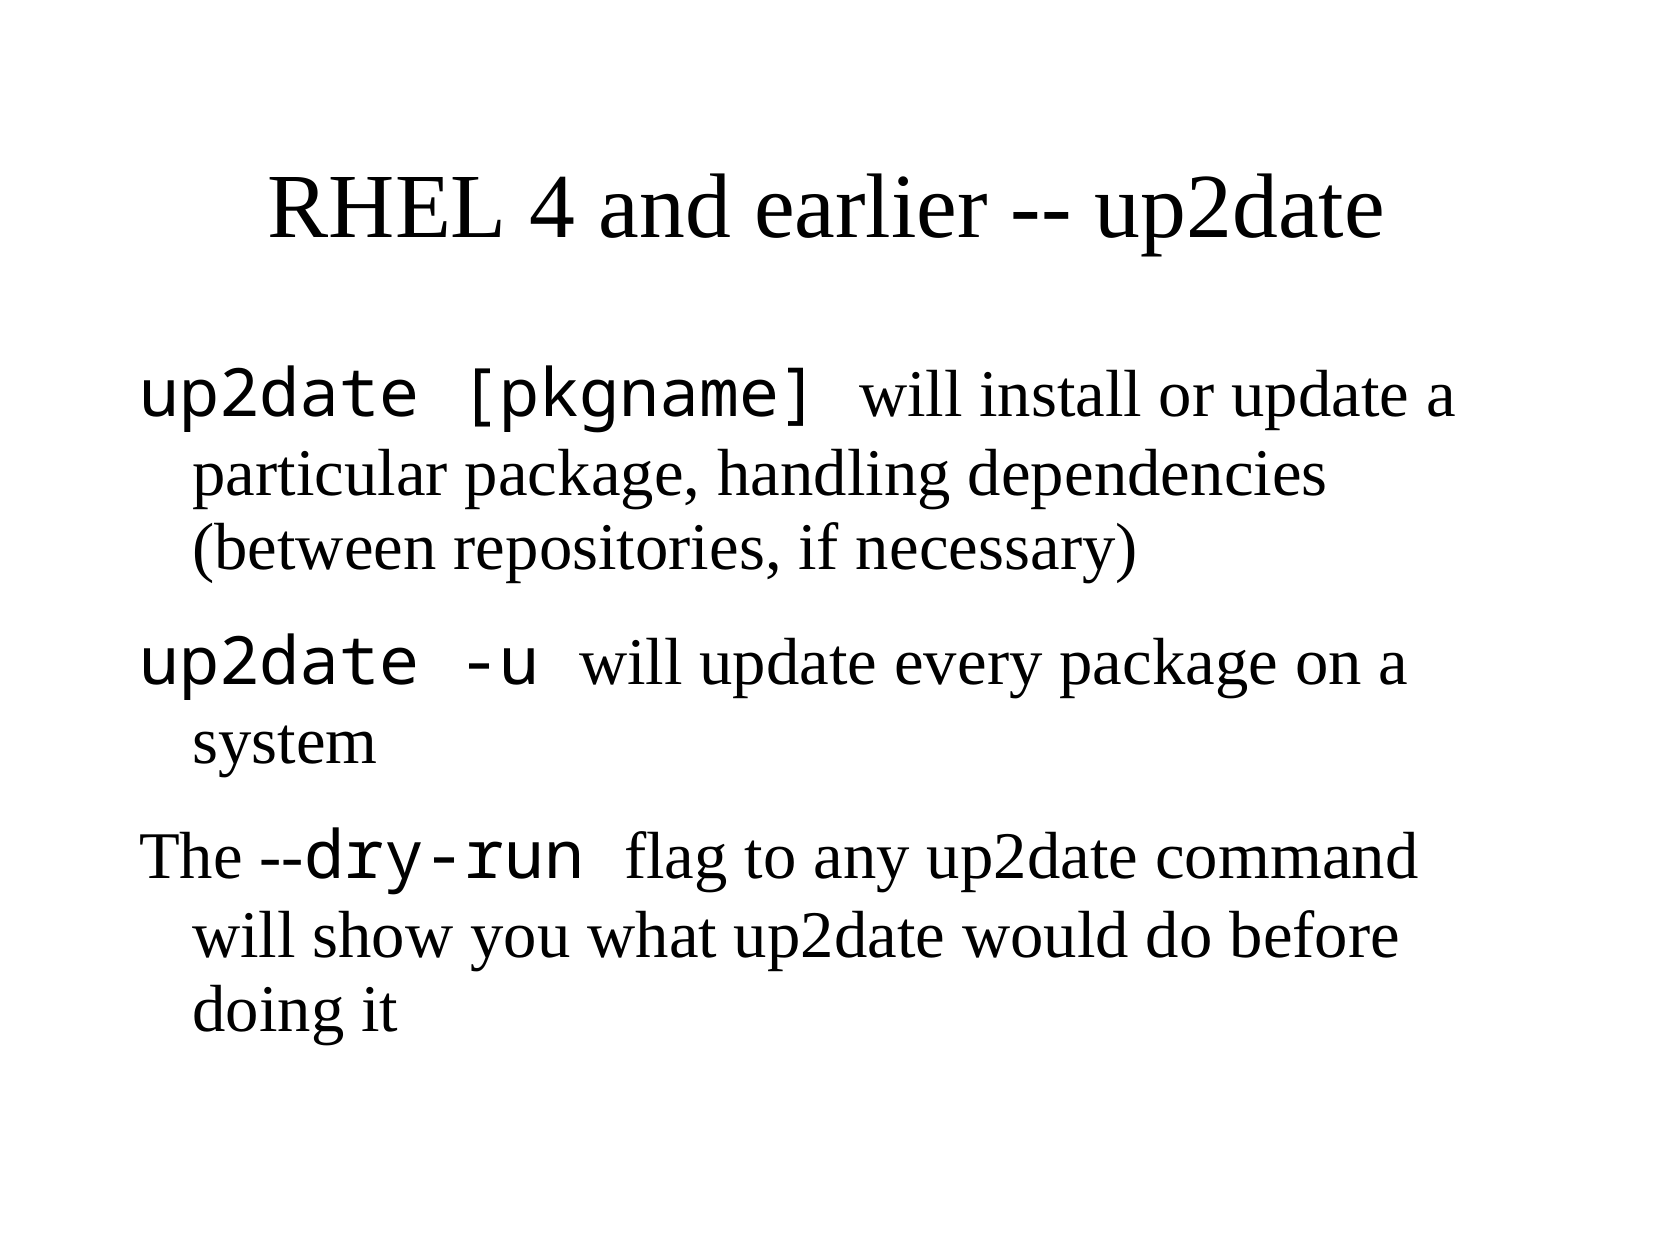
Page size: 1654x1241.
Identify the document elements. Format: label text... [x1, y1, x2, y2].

list up2date [pkgname] will install or update a particular package, handling dependencies (between repositories, if necessary) up2date -u will update every package on a system The --dry-run flag to any up2date command will show you what up2date would do before doing it [121, 344, 1534, 1145]
title RHEL 4 and earlier -- up2date [121, 102, 1534, 311]
